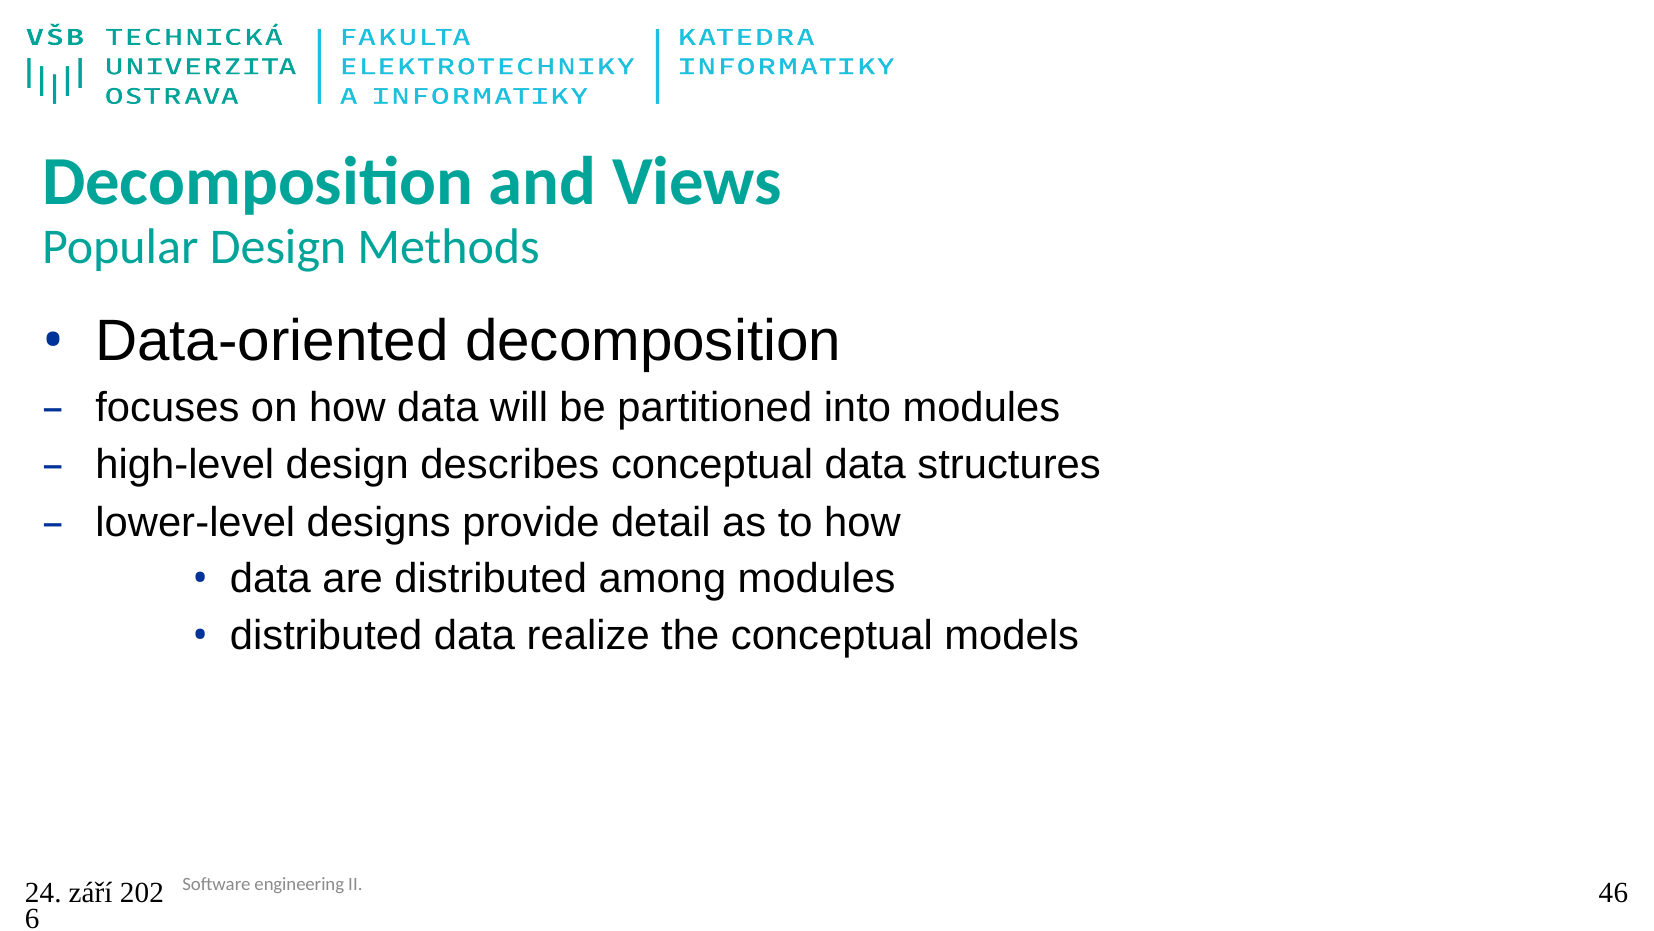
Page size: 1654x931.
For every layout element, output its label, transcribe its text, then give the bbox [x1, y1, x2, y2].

footer Software engineering II. [167, 862, 1516, 904]
picture [26, 23, 894, 104]
list Data-oriented decomposition focuses on how data will be partitioned into modules high-level design describes conceptual data structures lower-level designs provide detail as to how data are distributed among modules distributed data realize the conceptual models [27, 302, 1628, 842]
title Decomposition and Views Popular Design Methods [27, 142, 1628, 282]
